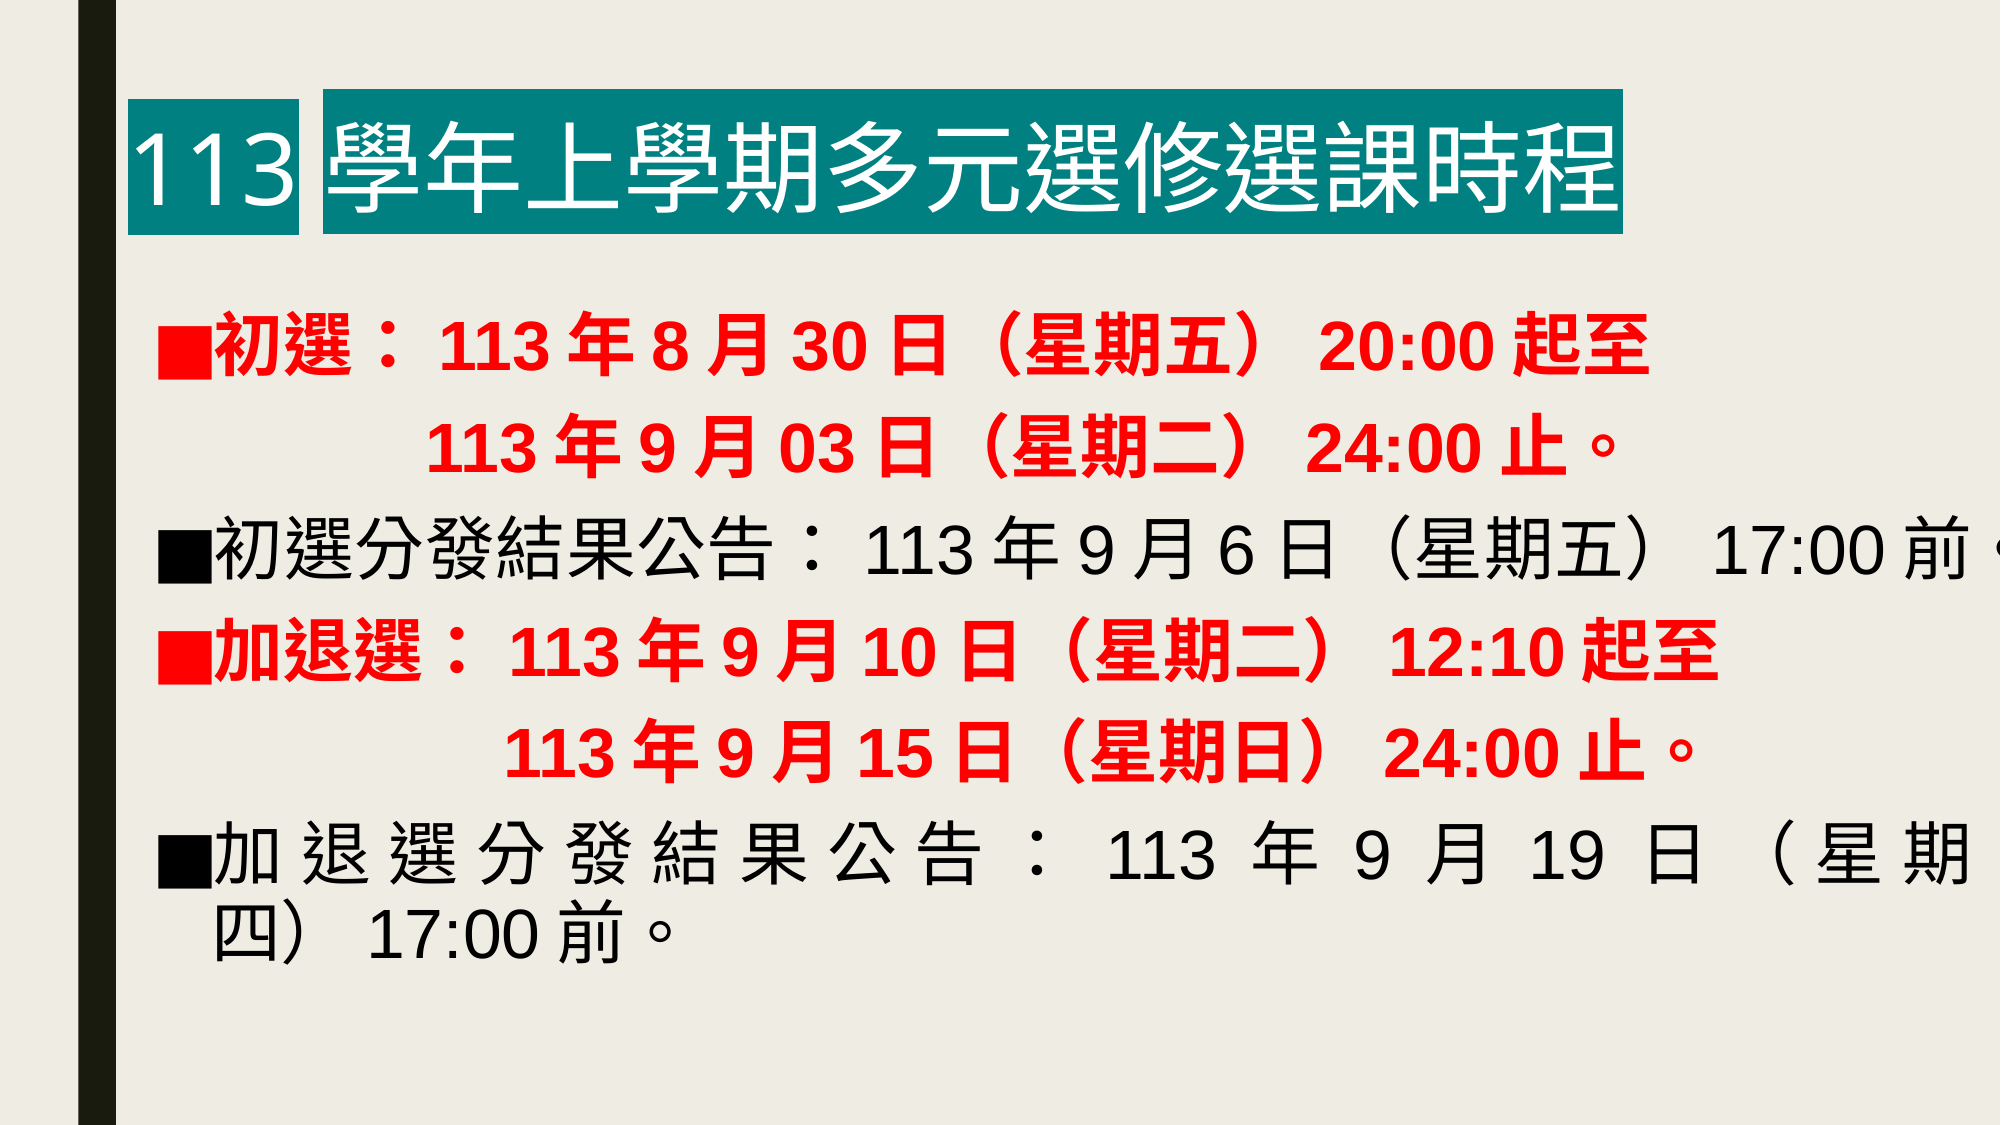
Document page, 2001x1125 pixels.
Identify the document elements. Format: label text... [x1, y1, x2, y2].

title 113學年上學期多元選修選課時程 [112, 112, 1888, 357]
list 初選：113年8月30日（星期五）20:00起至 113年9月03日（星期二）24:00止。 初選分發結果公告：113年9月6日（星期五）17:00前。 加退選：113年9月10日（星期二）12:10起至 113年9月15日（星期日）24:00止。 加退選分發結果公告：113年9月19日（星期四）17:00前。 [137, 299, 1988, 1038]
